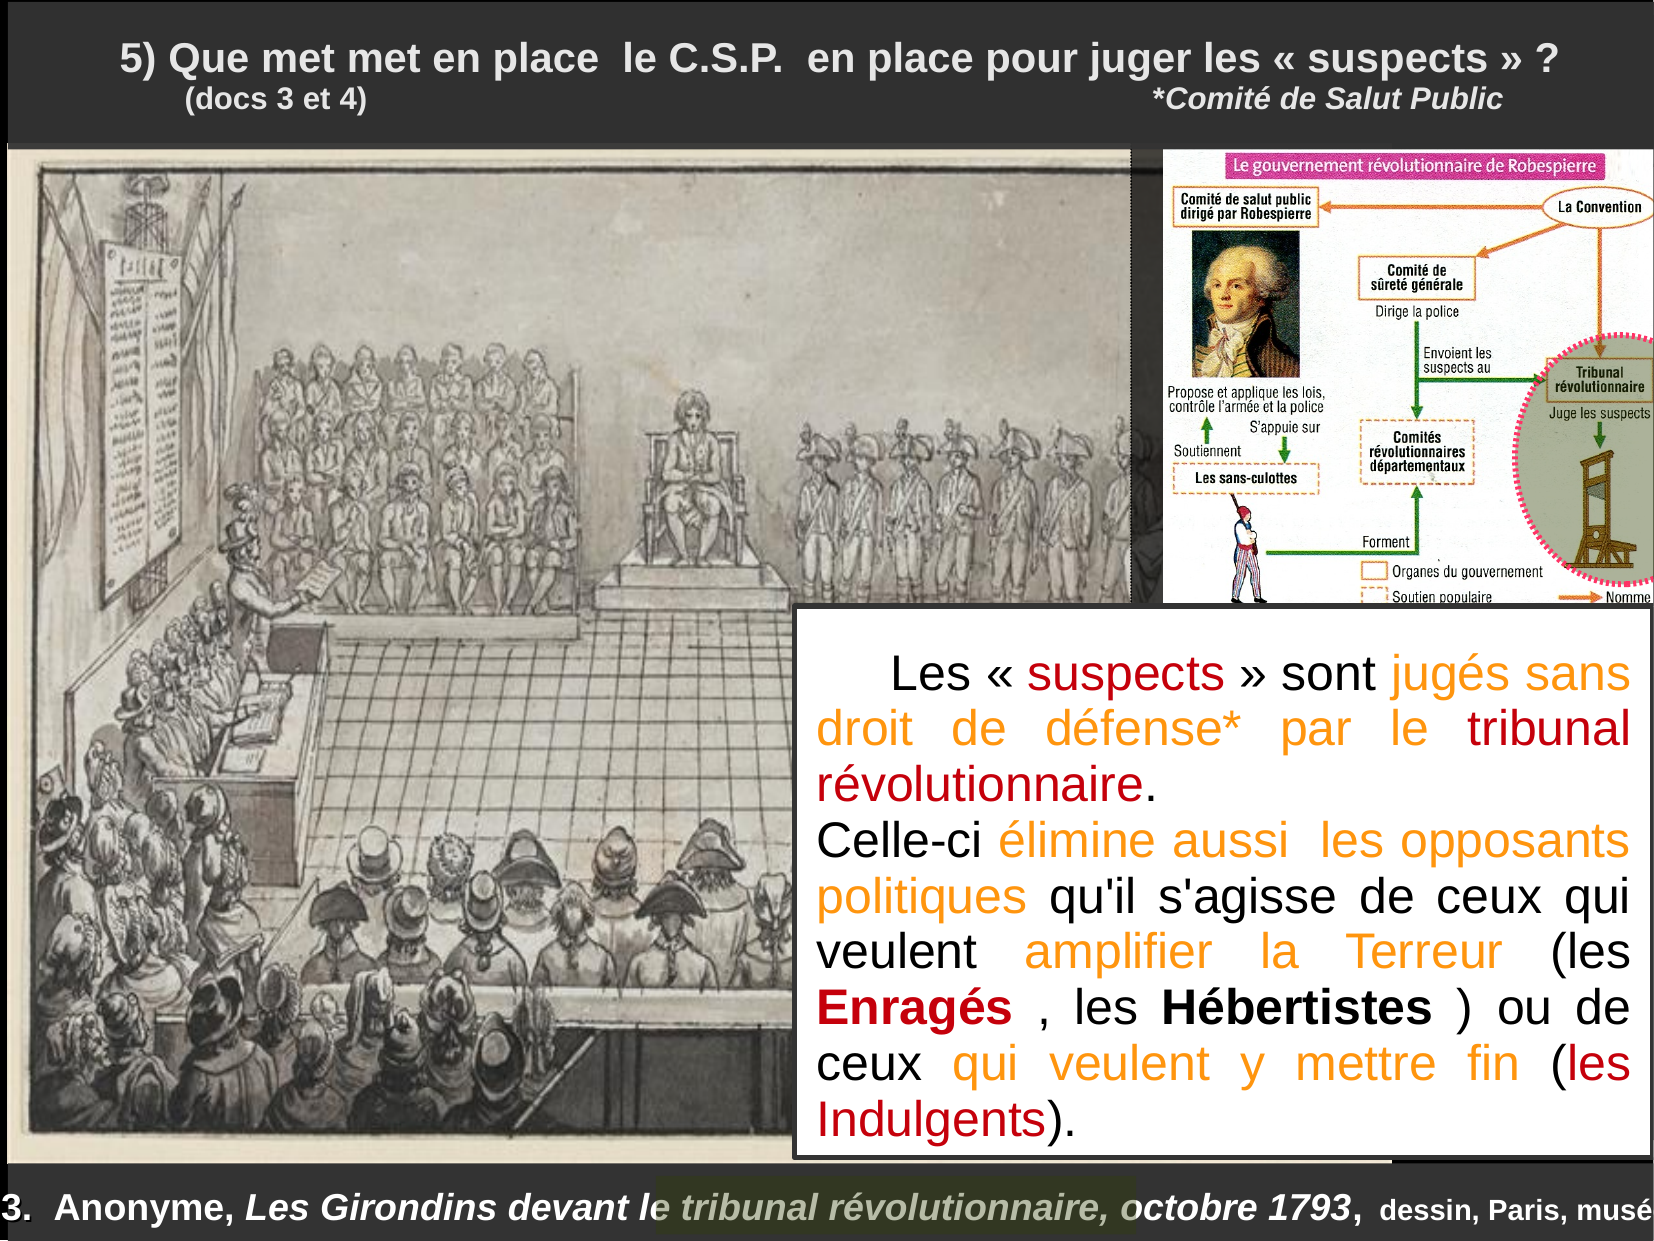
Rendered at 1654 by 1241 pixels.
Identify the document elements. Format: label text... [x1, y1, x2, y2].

text_box [1515, 335, 1654, 585]
picture [7, 150, 1392, 1163]
text_box 5) Que met met en place le C.S.P. en place pour juger les « suspects » ? (docs 3 et 4) *Comité de Salut Public [7, 1, 1654, 150]
text_box Les « suspects » sont jugés sans droit de défense* par le tribunal révolutionnaire. Celle-ci élimine aussi les opposants politiques qu'il s'agisse de ceux qui veulent amplifier la Terreur (les Enragés , les Hébertistes ) ou de ceux qui veulent y mettre fin (les Indulgents). [801, 581, 1646, 1154]
picture [1163, 150, 1654, 581]
text_box [794, 606, 1654, 1158]
text_box [1131, 150, 1163, 581]
text_box 3. Anonyme, Les Girondins devant le tribunal révolutionnaire, octobre 1793, dessin, Paris, musée [7, 1163, 1654, 1241]
text_box [655, 1175, 1137, 1235]
picture [1646, 580, 1654, 606]
